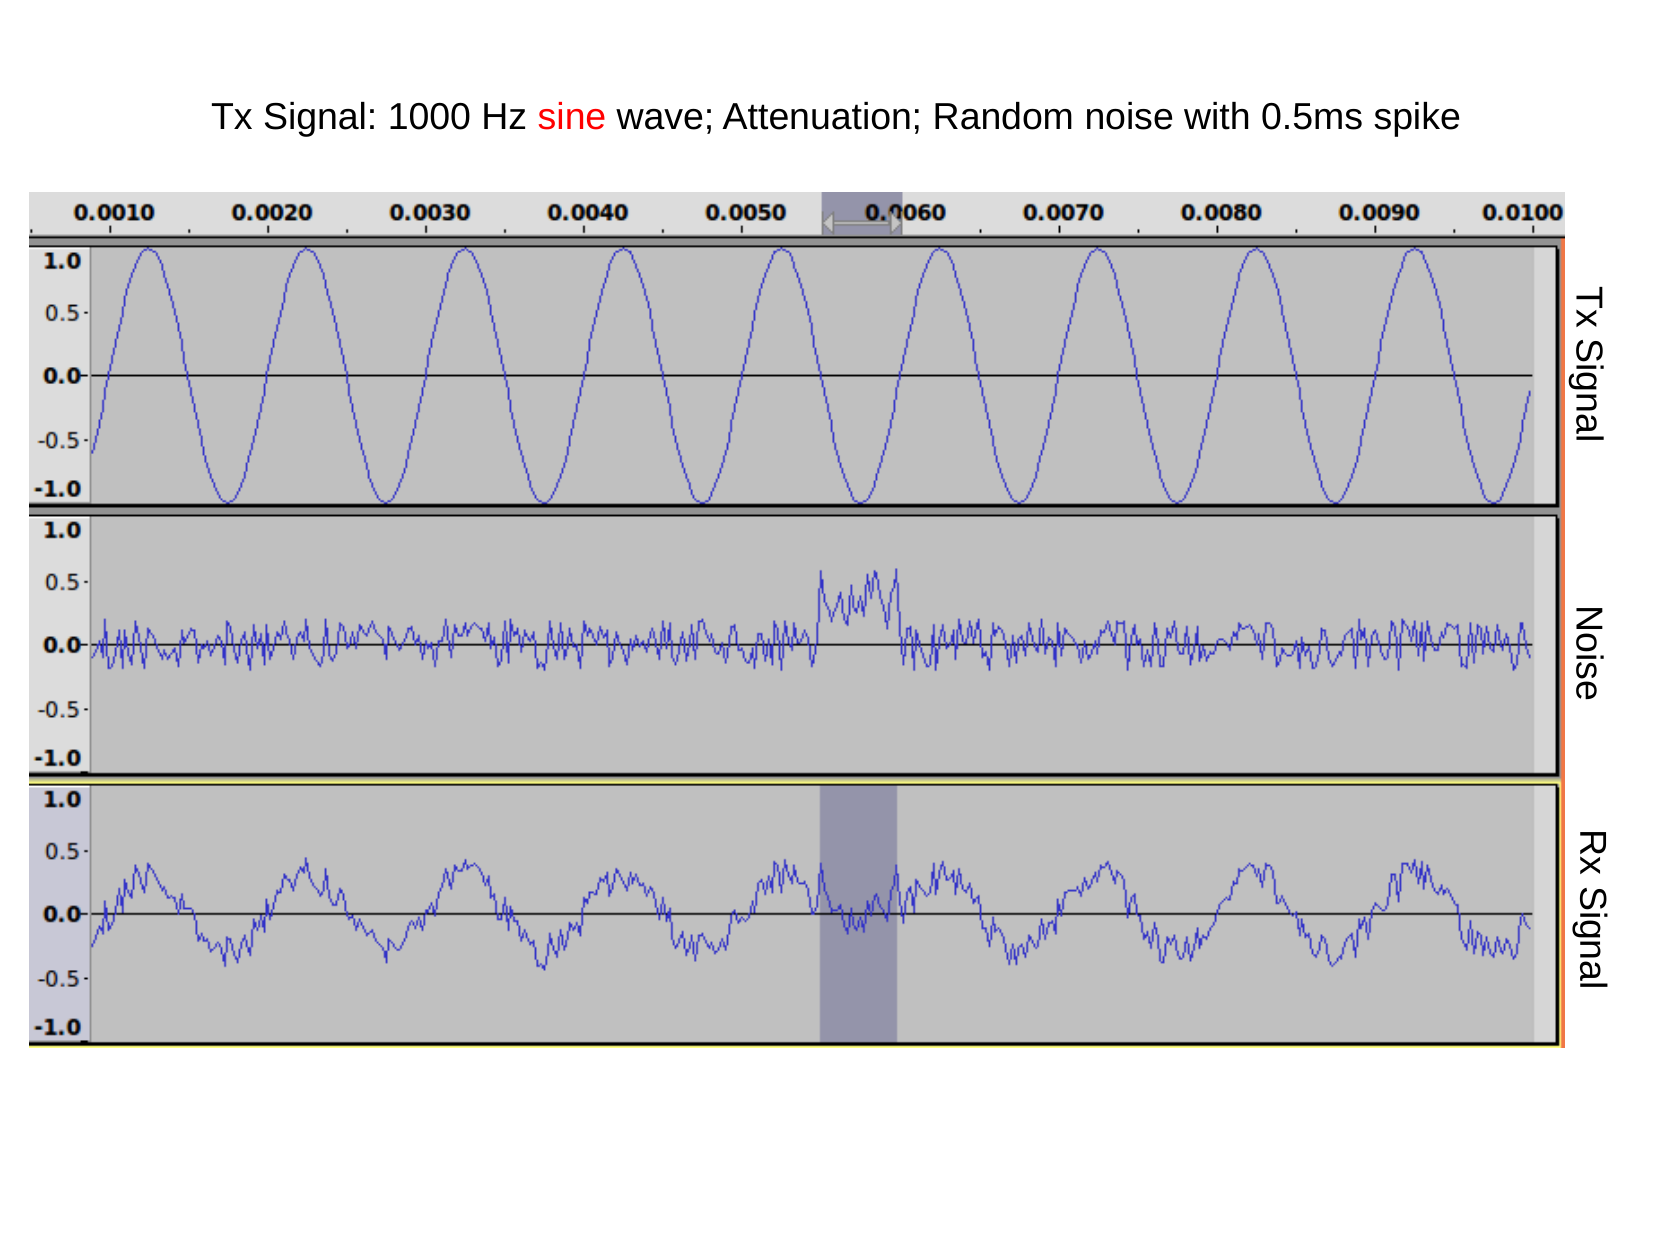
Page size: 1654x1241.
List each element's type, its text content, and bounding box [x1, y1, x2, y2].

text_box Rx Signal [1564, 814, 1622, 1005]
text_box Noise [1561, 590, 1619, 716]
text_box Tx Signal [1561, 271, 1619, 458]
picture [29, 192, 1565, 1048]
text_box Tx Signal: 1000 Hz sine wave; Attenuation; Random noise with 0.5ms spike [196, 88, 1477, 146]
